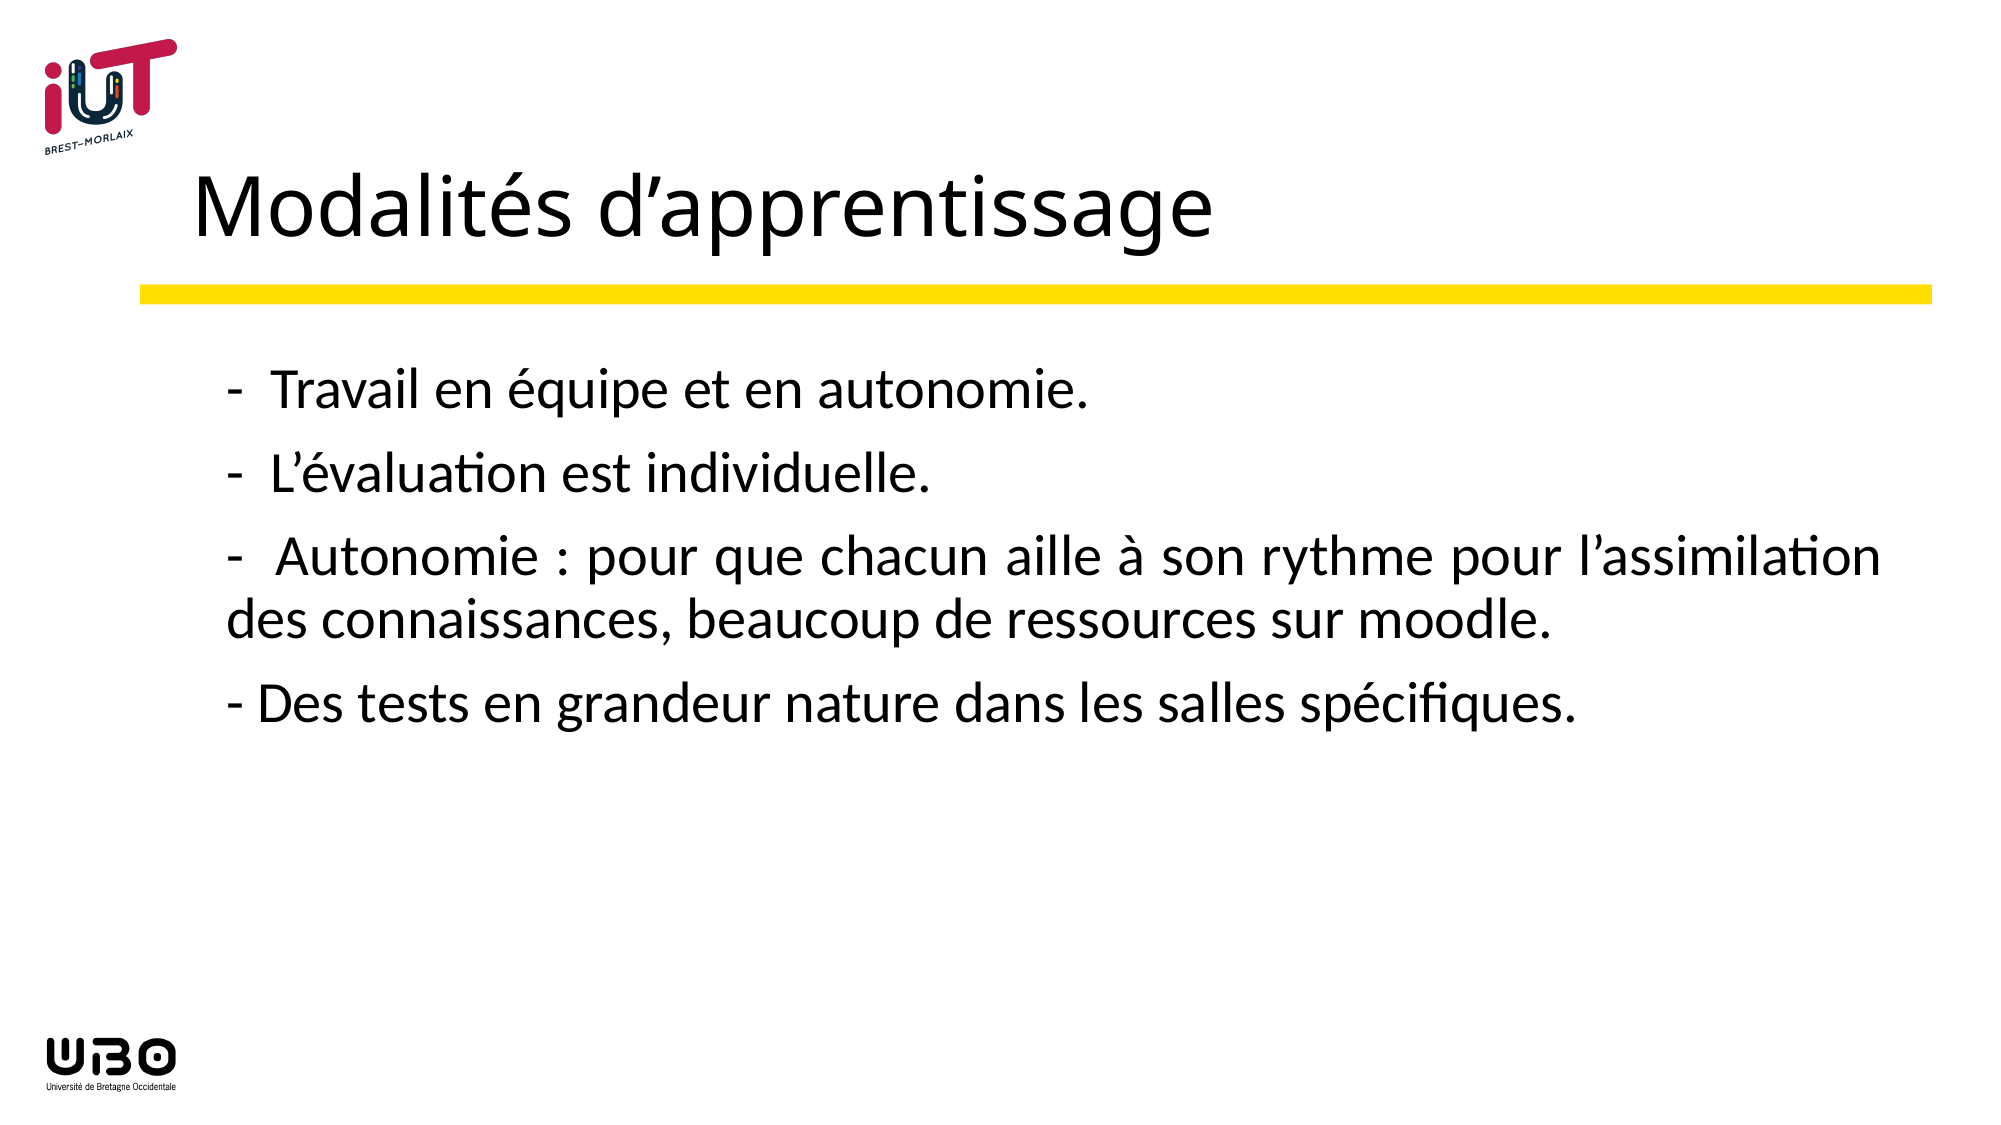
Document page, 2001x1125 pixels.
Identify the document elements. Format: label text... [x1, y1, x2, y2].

title Modalités d’apprentissage [176, 100, 1990, 318]
picture [45, 1036, 177, 1093]
list - Travail en équipe et en autonomie. - L’évaluation est individuelle. - Autonomie : pour que chacun aille à son rythme pour l’assimilation des connaissances, beaucoup de ressources sur moodle. - Des tests en grandeur nature dans les salles spécifiques. [173, 350, 1899, 1065]
picture [45, 39, 177, 155]
picture [140, 270, 1932, 316]
